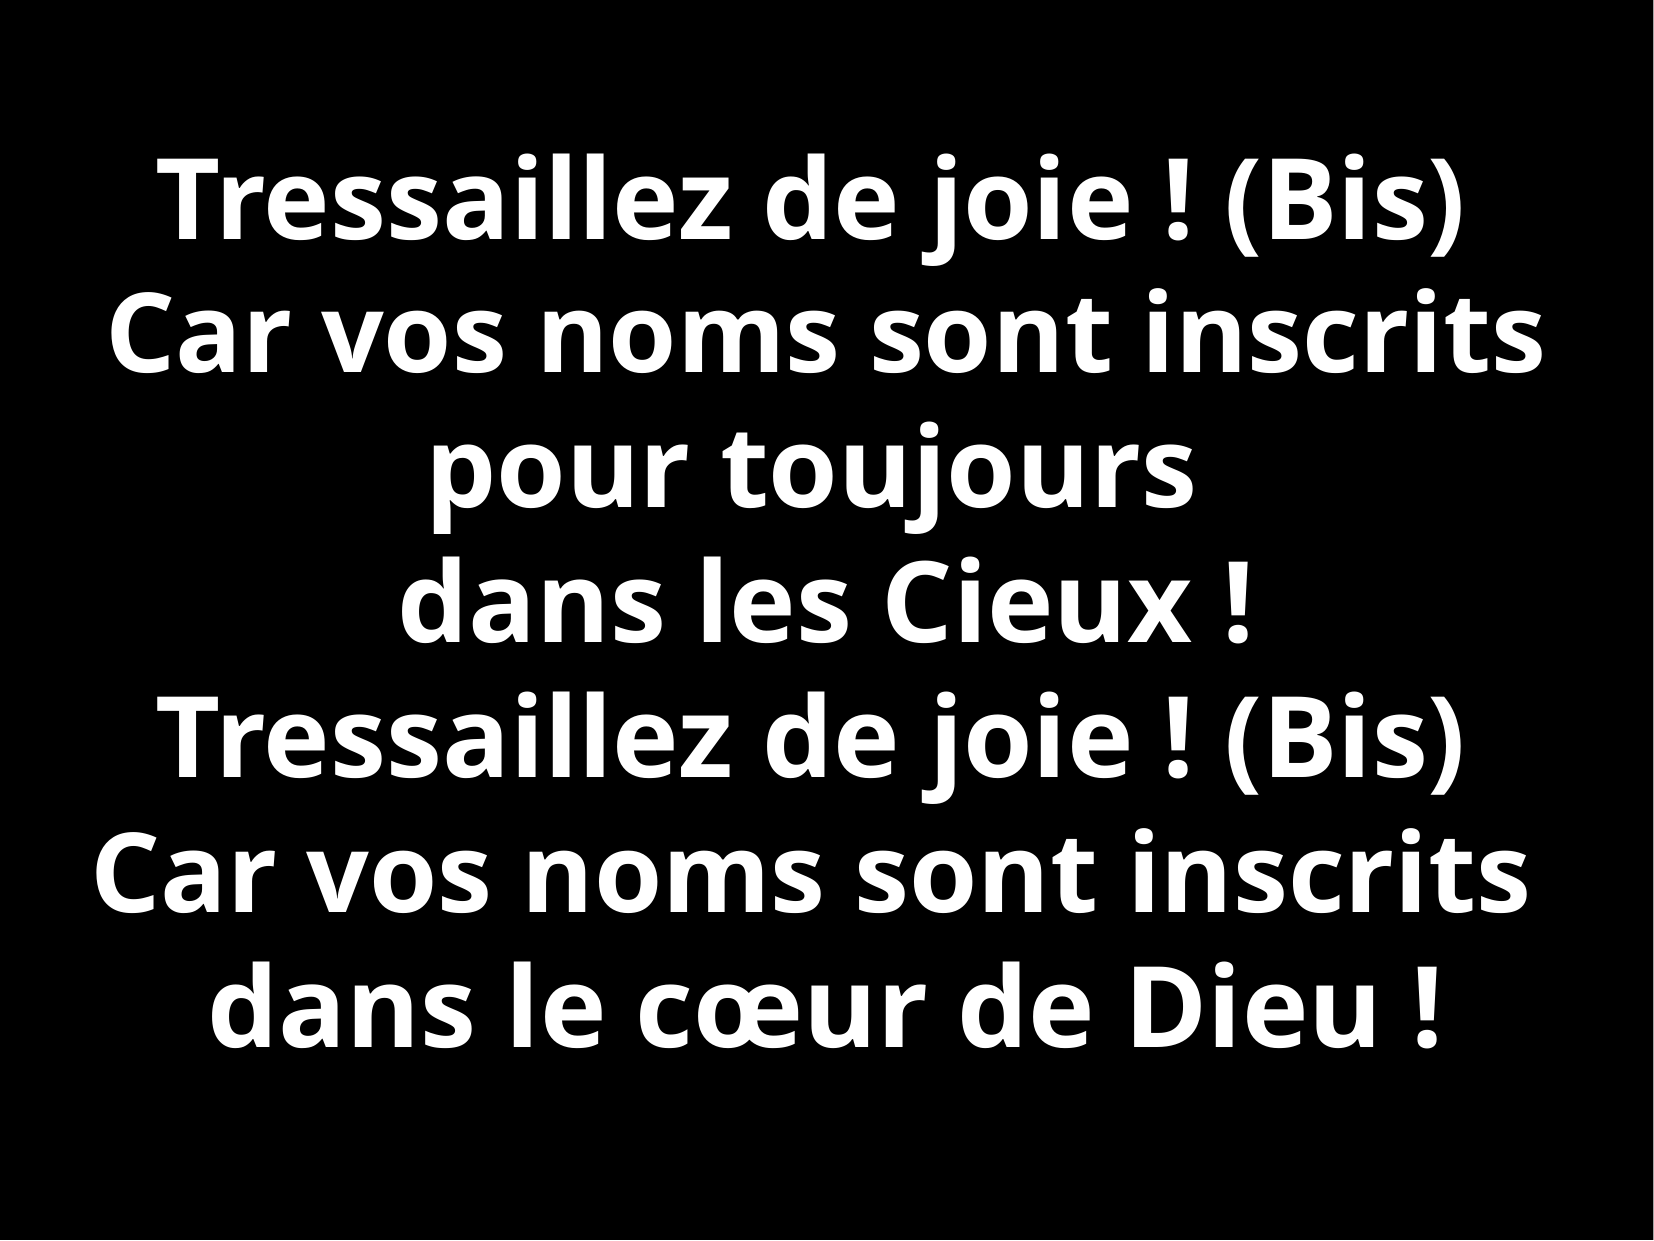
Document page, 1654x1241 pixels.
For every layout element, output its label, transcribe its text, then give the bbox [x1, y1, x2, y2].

text_box Tressaillez de joie ! (Bis) Car vos noms sont inscrits pour toujours dans les Cieux ! Tressaillez de joie ! (Bis) Car vos noms sont inscrits dans le cœur de Dieu ! [33, 234, 1619, 813]
